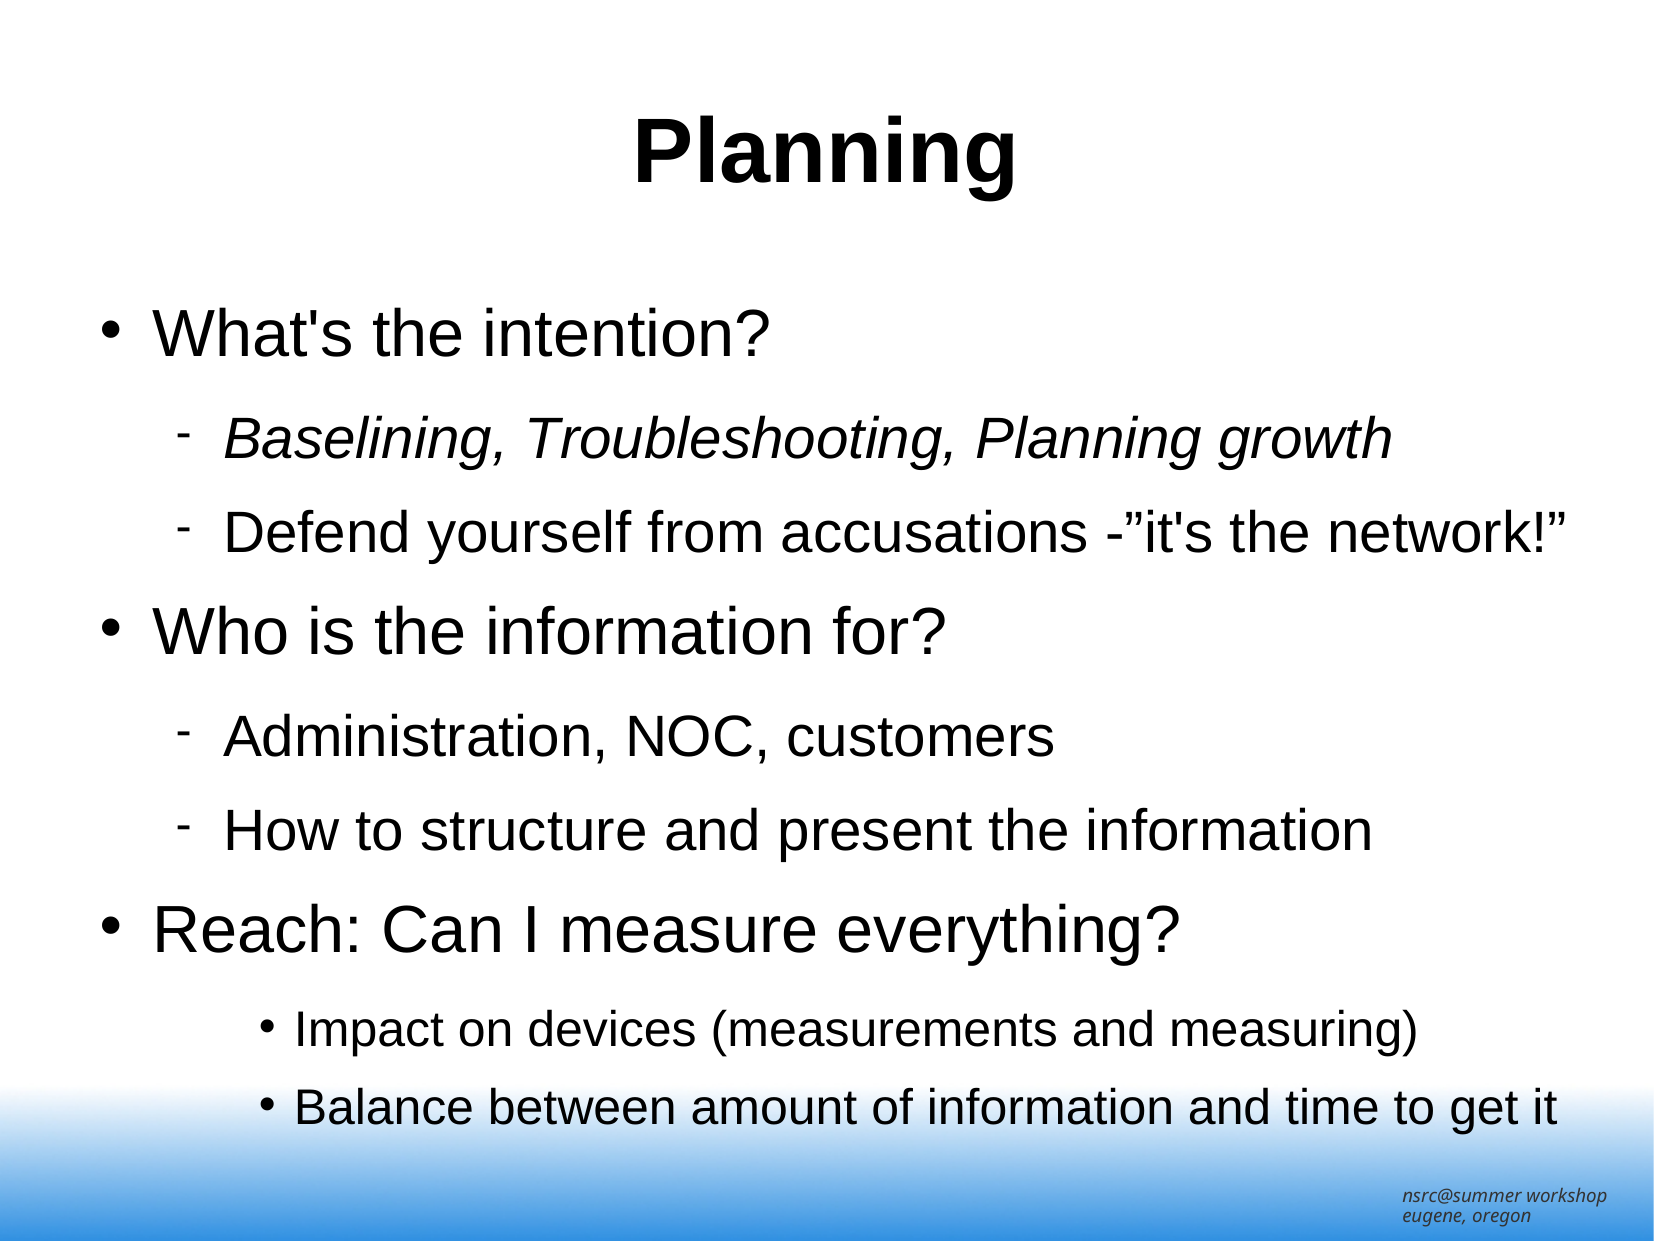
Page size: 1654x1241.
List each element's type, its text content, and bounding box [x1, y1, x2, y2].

list What's the intention? Baselining, Troubleshooting, Planning growth Defend yourself from accusations -”it's the network!” Who is the information for? Administration, NOC, customers How to structure and present the information Reach: Can I measure everything? Impact on devices (measurements and measuring) Balance between amount of information and time to get it [82, 290, 1571, 1196]
picture [0, 1083, 1654, 1241]
title Planning [82, 56, 1571, 249]
